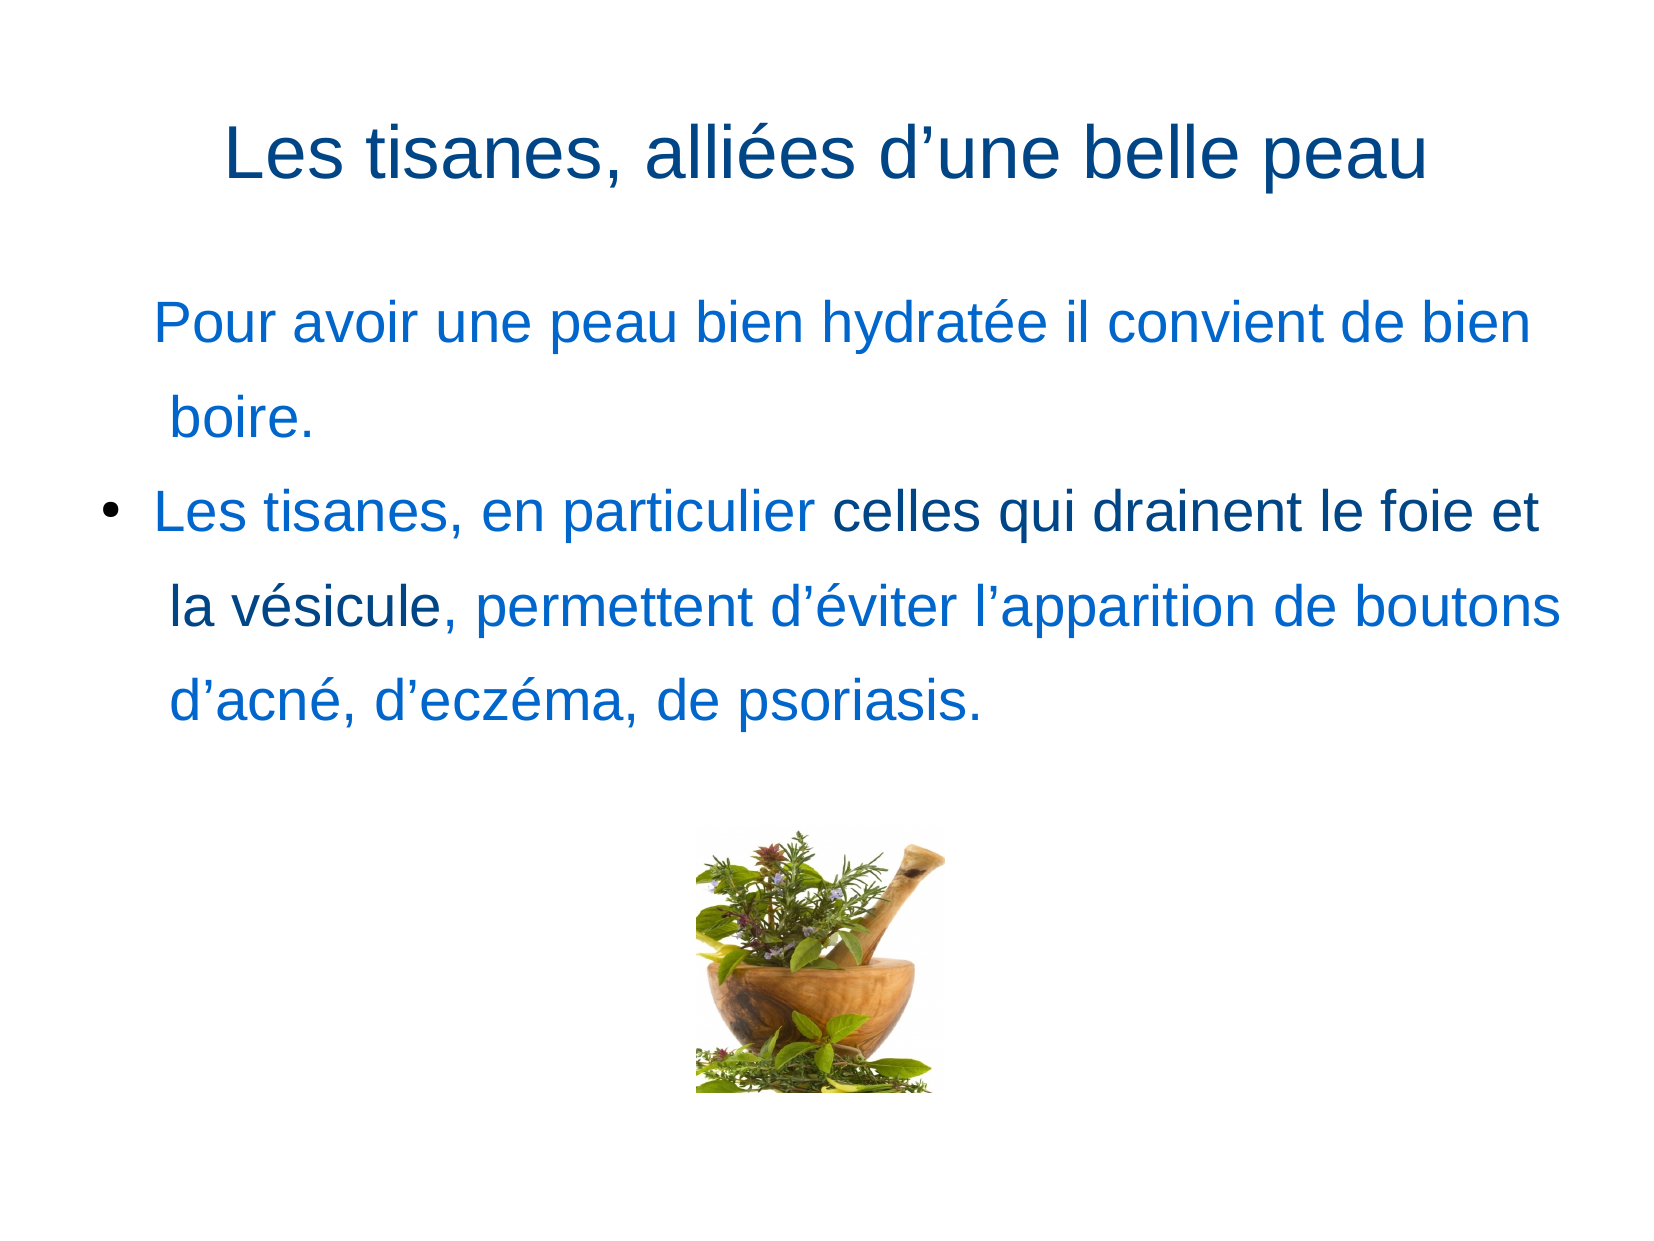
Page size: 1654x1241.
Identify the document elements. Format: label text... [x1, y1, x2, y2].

list Pour avoir une peau bien hydratée il convient de bien boire. Les tisanes, en particulier celles qui drainent le foie et la vésicule, permettent d’éviter l’apparition de boutons d’acné, d’eczéma, de psoriasis. [82, 290, 1571, 1109]
title Les tisanes, alliées d’une belle peau [82, 49, 1571, 257]
picture [696, 826, 945, 1093]
